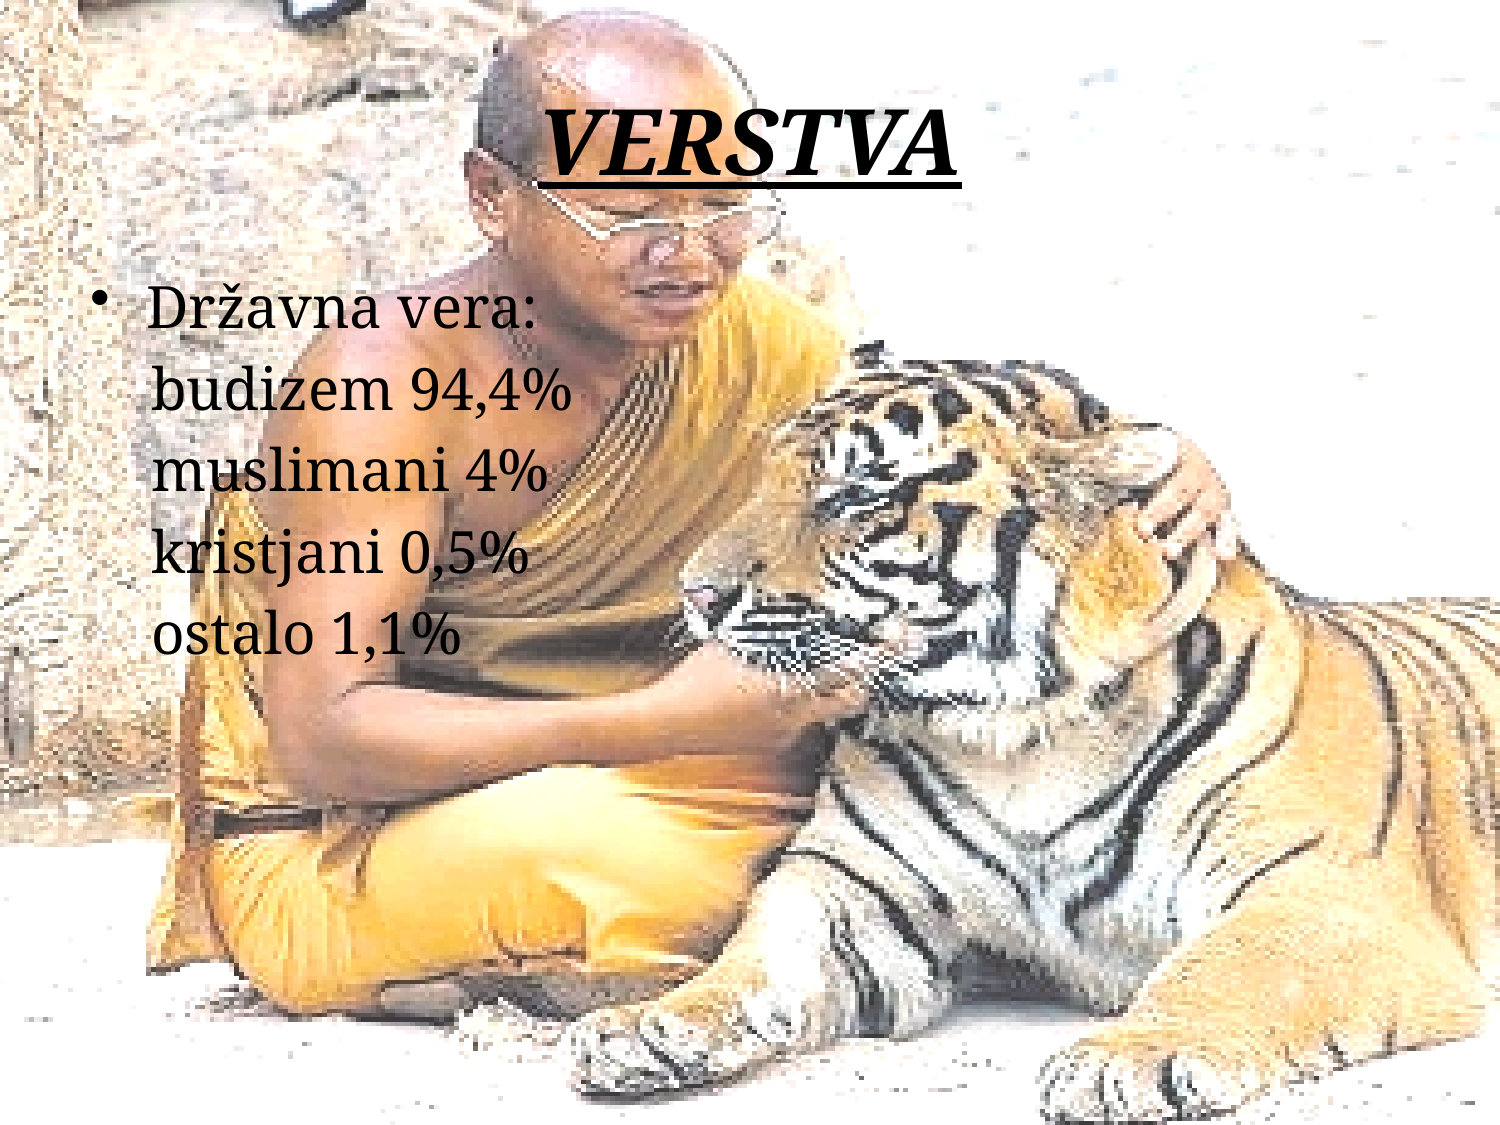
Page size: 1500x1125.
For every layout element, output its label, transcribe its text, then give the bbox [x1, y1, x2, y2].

list Državna vera: budizem 94,4% muslimani 4% kristjani 0,5% ostalo 1,1% [75, 262, 1425, 1005]
picture [0, 0, 1500, 1125]
title VERSTVA [75, 45, 1425, 233]
